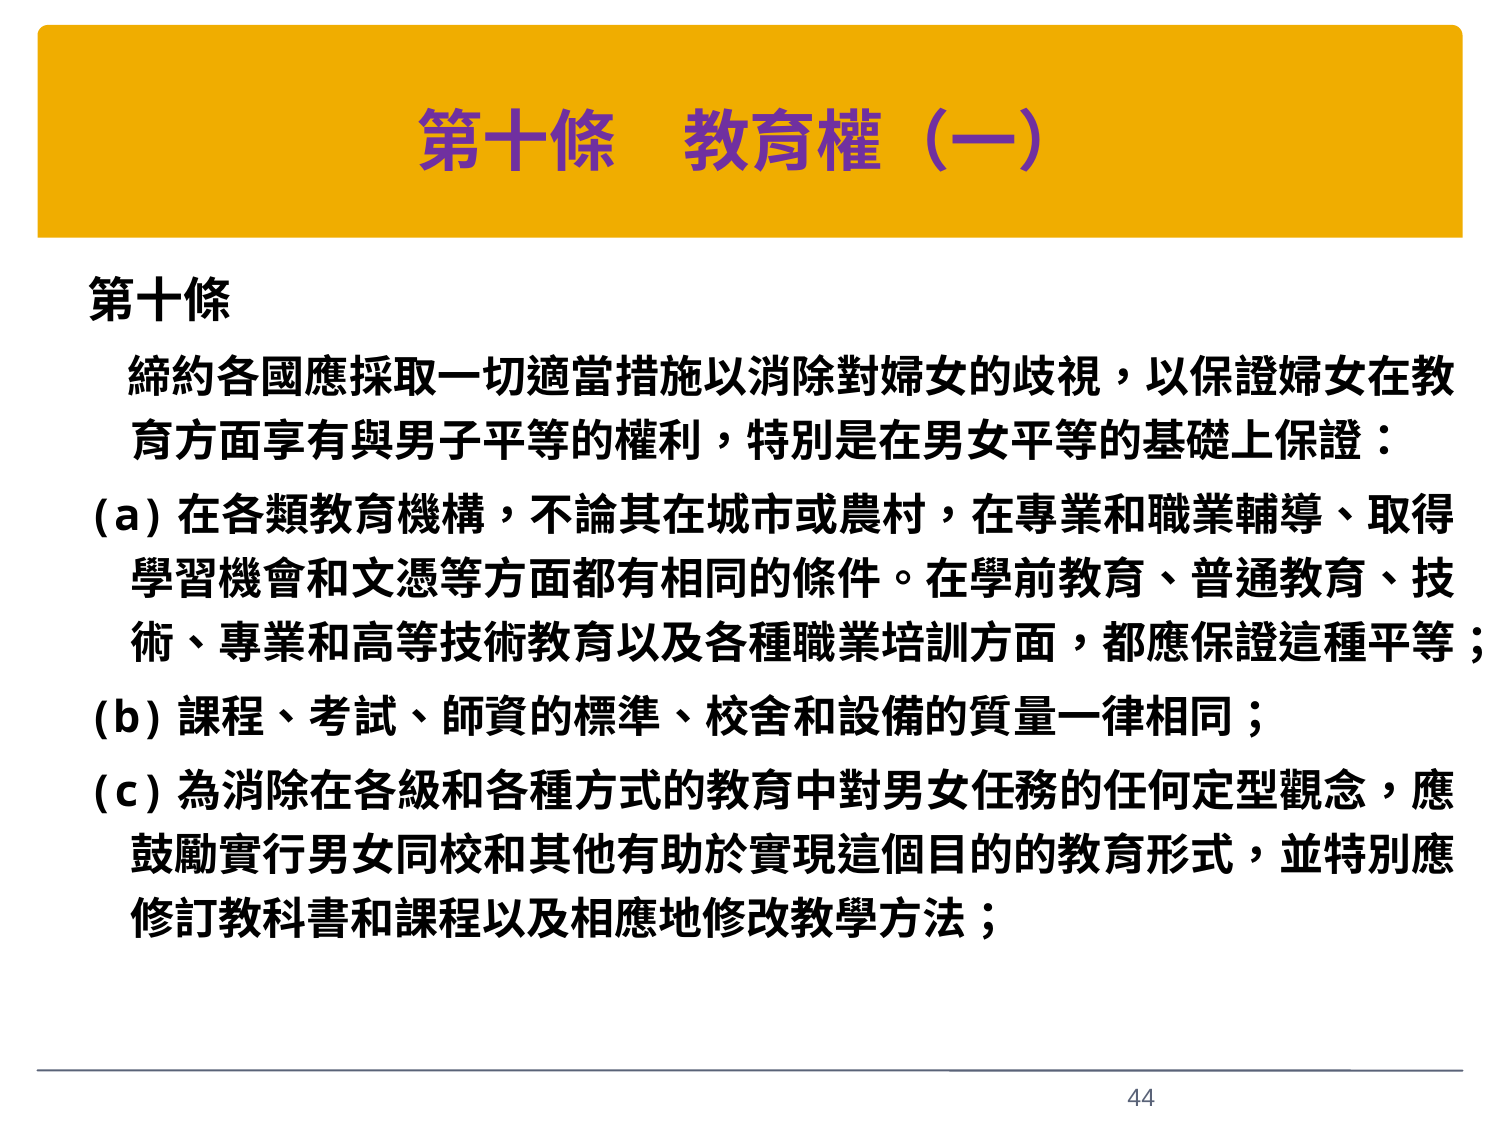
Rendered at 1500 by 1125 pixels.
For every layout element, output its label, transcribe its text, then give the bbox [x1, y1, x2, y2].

text_box <編號> [1112, 1069, 1463, 1123]
list 第十條 締約各國應採取一切適當措施以消除對婦女的歧視，以保證婦女在教育方面享有與男子平等的權利，特別是在男女平等的基礎上保證： (a)在各類教育機構，不論其在城市或農村，在專業和職業輔導、取得學習機會和文憑等方面都有相同的條件。在學前教育、普通教育、技術、專業和高等技術教育以及各種職業培訓方面，都應保證這種平等； (b)課程、考試、師資的標準、校舍和設備的質量一律相同； (c)為消除在各級和各種方式的教育中對男女任務的任何定型觀念，應鼓勵實行男女同校和其他有助於實現這個目的的教育形式，並特別應修訂教科書和課程以及相應地修改教學方法； [29, 262, 1471, 1051]
title 第十條 教育權（一） [50, 45, 1451, 233]
